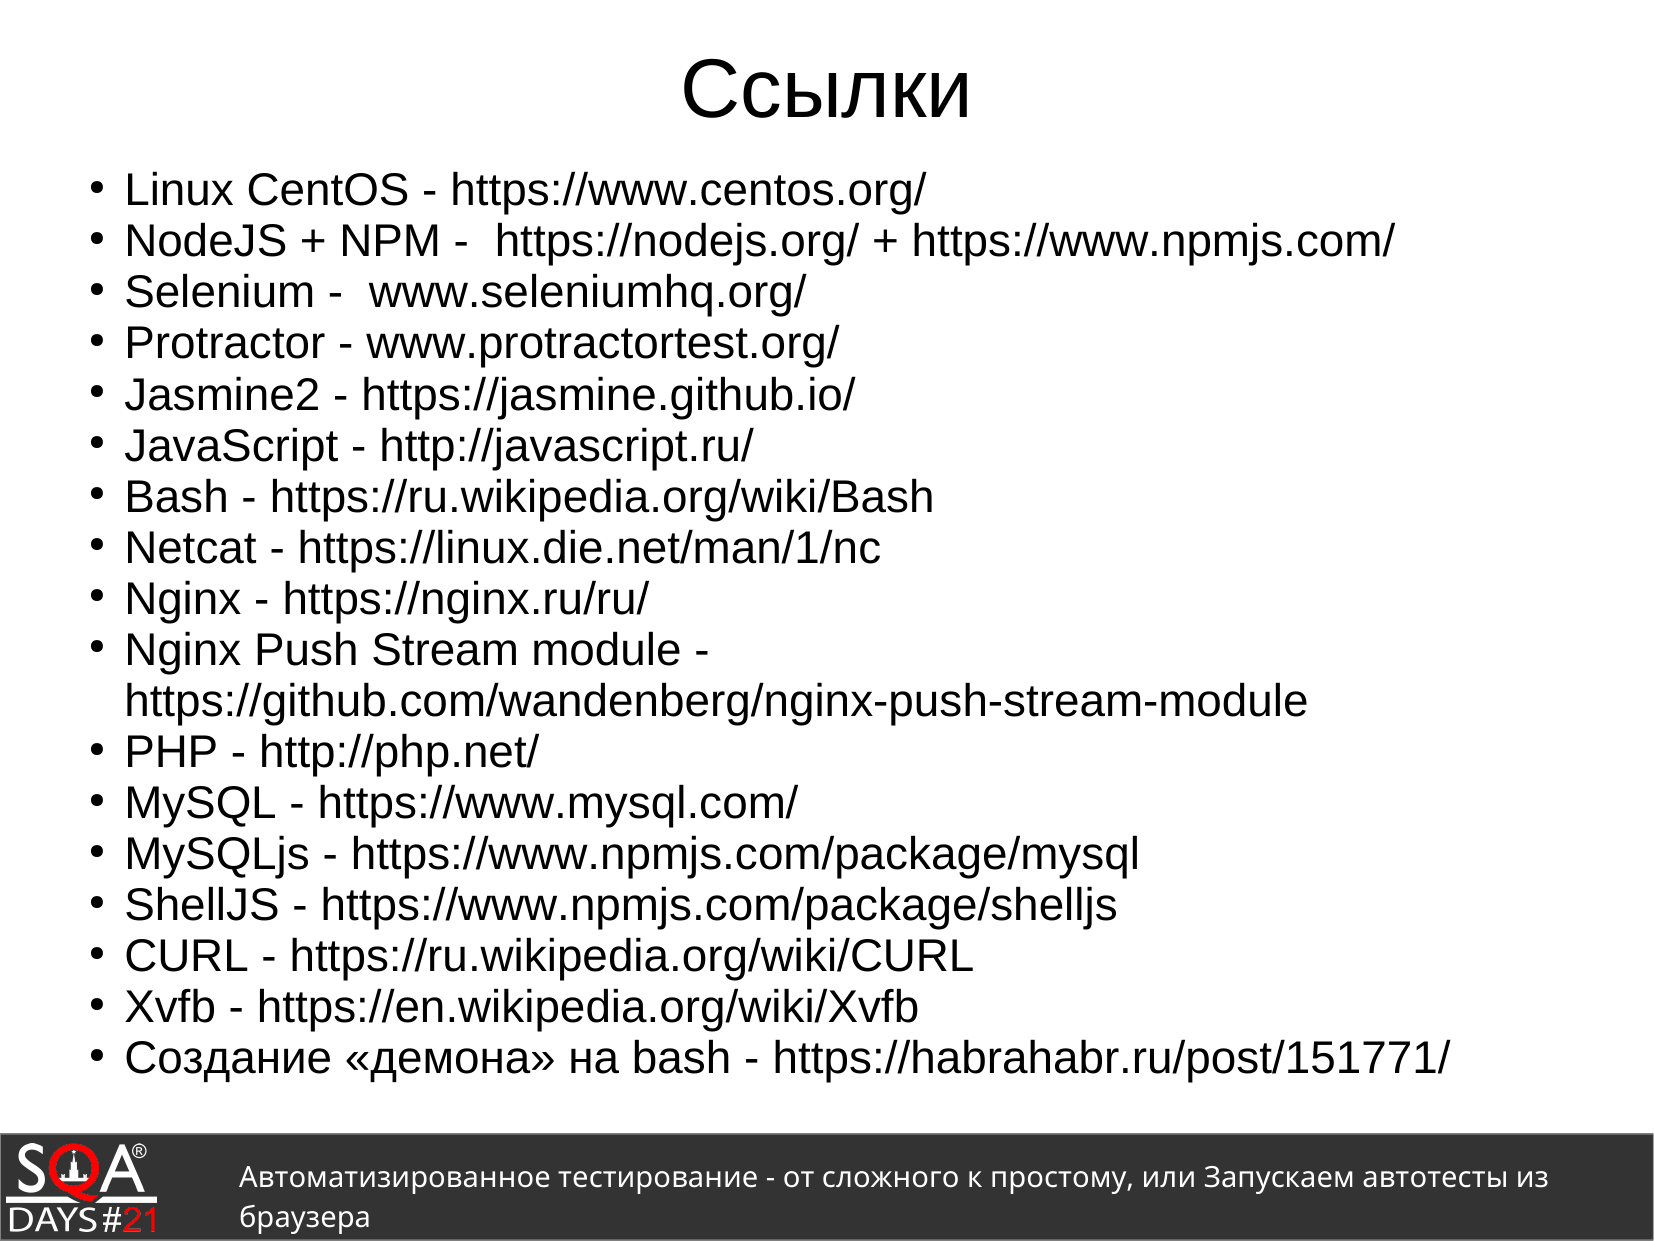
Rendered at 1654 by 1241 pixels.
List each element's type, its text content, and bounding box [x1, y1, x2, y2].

text_box Автоматизированное тестирование - от сложного к простому, или Запускаем автотесты из браузера [224, 1145, 1607, 1229]
text_box [0, 1133, 1654, 1241]
picture [6, 1143, 157, 1232]
text_box Linux CentOS - https://www.centos.org/ NodeJS + NPM - https://nodejs.org/ + https://www.npmjs.com/ Selenium - www.seleniumhq.org/ Protractor - www.protractortest.org/ Jasmine2 - https://jasmine.github.io/ JavaScript - http://javascript.ru/ Bash - https://ru.wikipedia.org/wiki/Bash Netcat - https://linux.die.net/man/1/nc Nginx - https://nginx.ru/ru/ Nginx Push Stream module - https://github.com/wandenberg/nginx-push-stream-module PHP - http://php.net/ MySQL - https://www.mysql.com/ MySQLjs - https://www.npmjs.com/package/mysql ShellJS - https://www.npmjs.com/package/shelljs CURL - https://ru.wikipedia.org/wiki/CURL Xvfb - https://en.wikipedia.org/wiki/Xvfb Создание «демона» на bash - https://habrahabr.ru/post/151771/ [74, 157, 1616, 1108]
text_box Ссылки [118, 35, 1536, 151]
